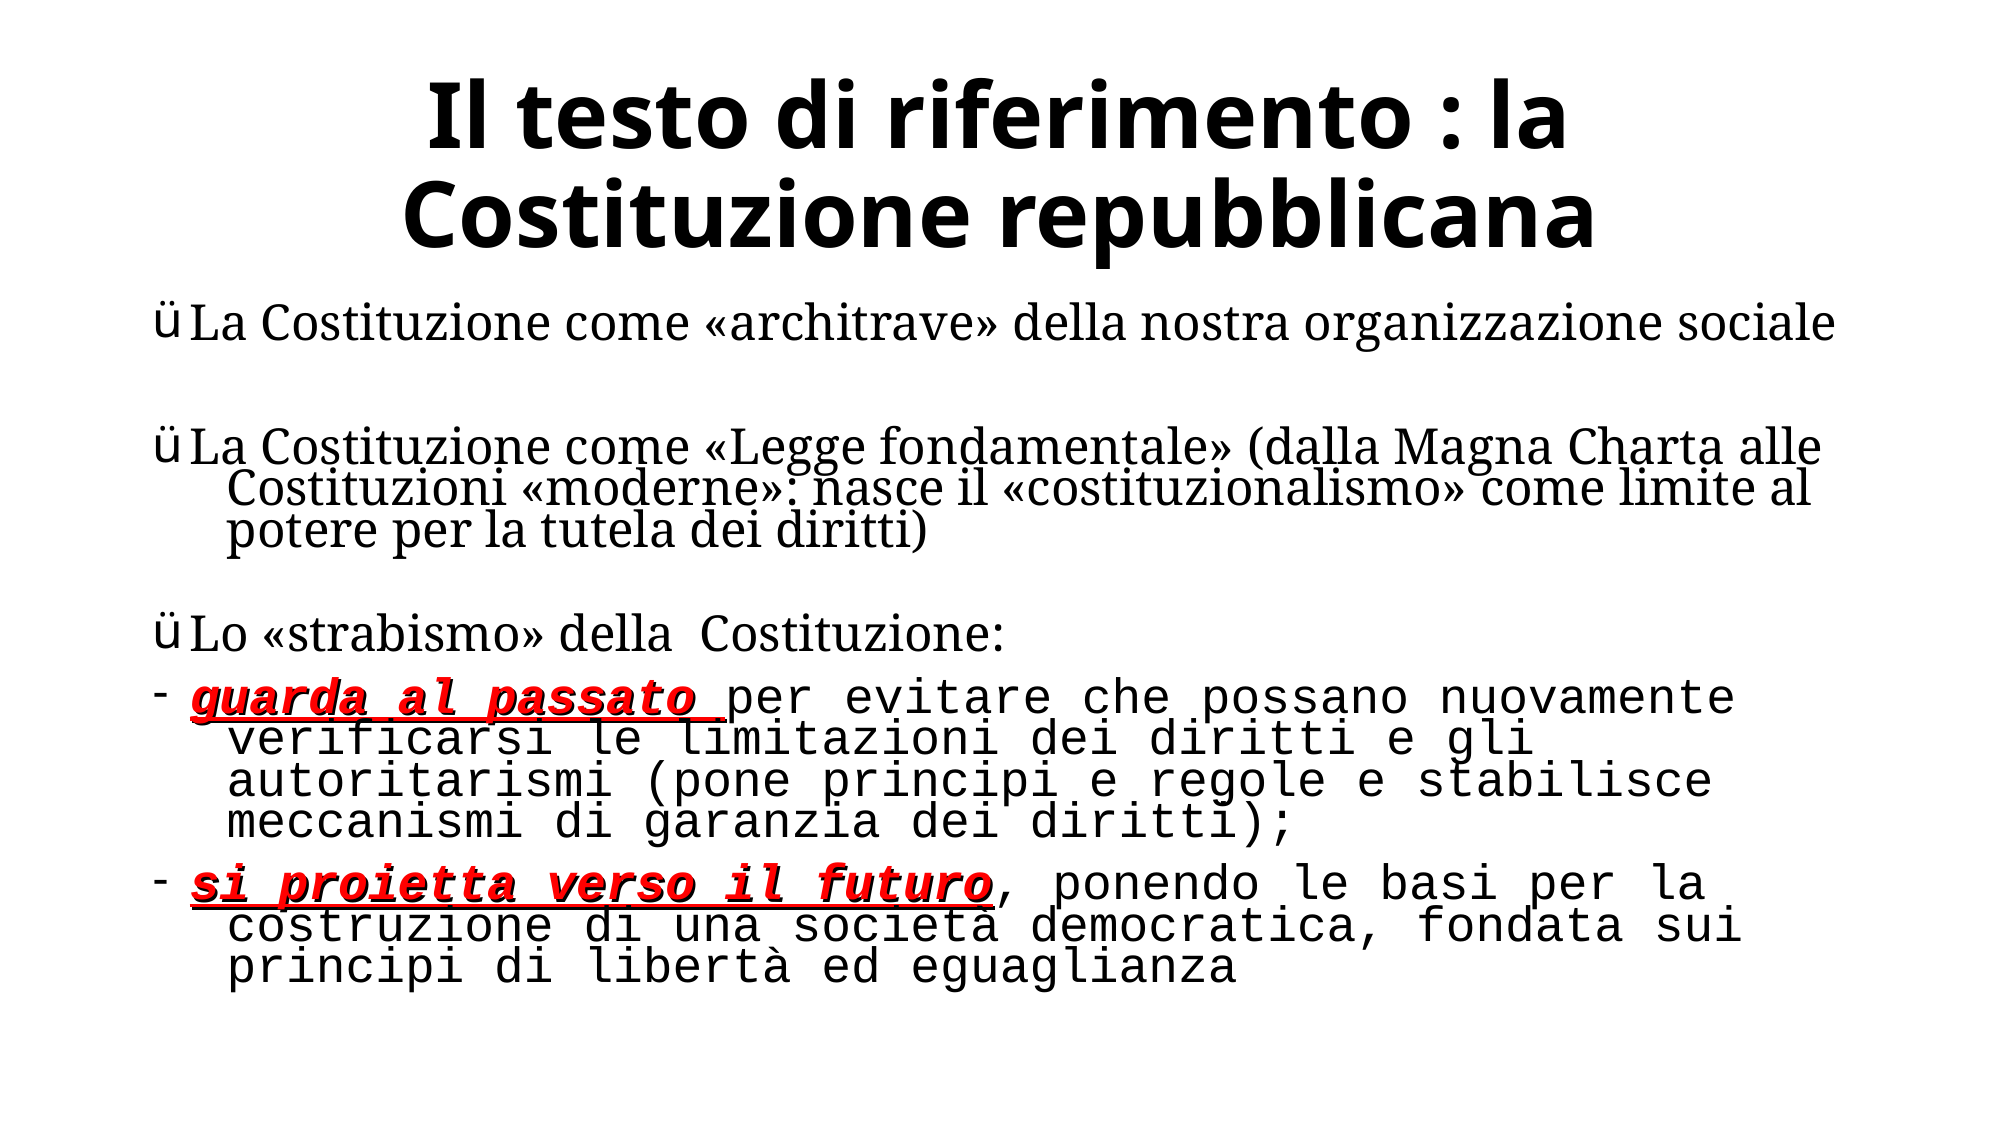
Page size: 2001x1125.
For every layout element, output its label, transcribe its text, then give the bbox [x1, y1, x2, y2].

list La Costituzione come «architrave» della nostra organizzazione sociale La Costituzione come «Legge fondamentale» (dalla Magna Charta alle Costituzioni «moderne»: nasce il «costituzionalismo» come limite al potere per la tutela dei diritti) Lo «strabismo» della Costituzione: guarda al passato per evitare che possano nuovamente verificarsi le limitazioni dei diritti e gli autoritarismi (pone principi e regole e stabilisce meccanismi di garanzia dei diritti); si proietta verso il futuro, ponendo le basi per la costruzione di una società democratica, fondata sui principi di libertà ed eguaglianza [137, 299, 1863, 1014]
title Il testo di riferimento : la Costituzione repubblicana [137, 59, 1863, 278]
